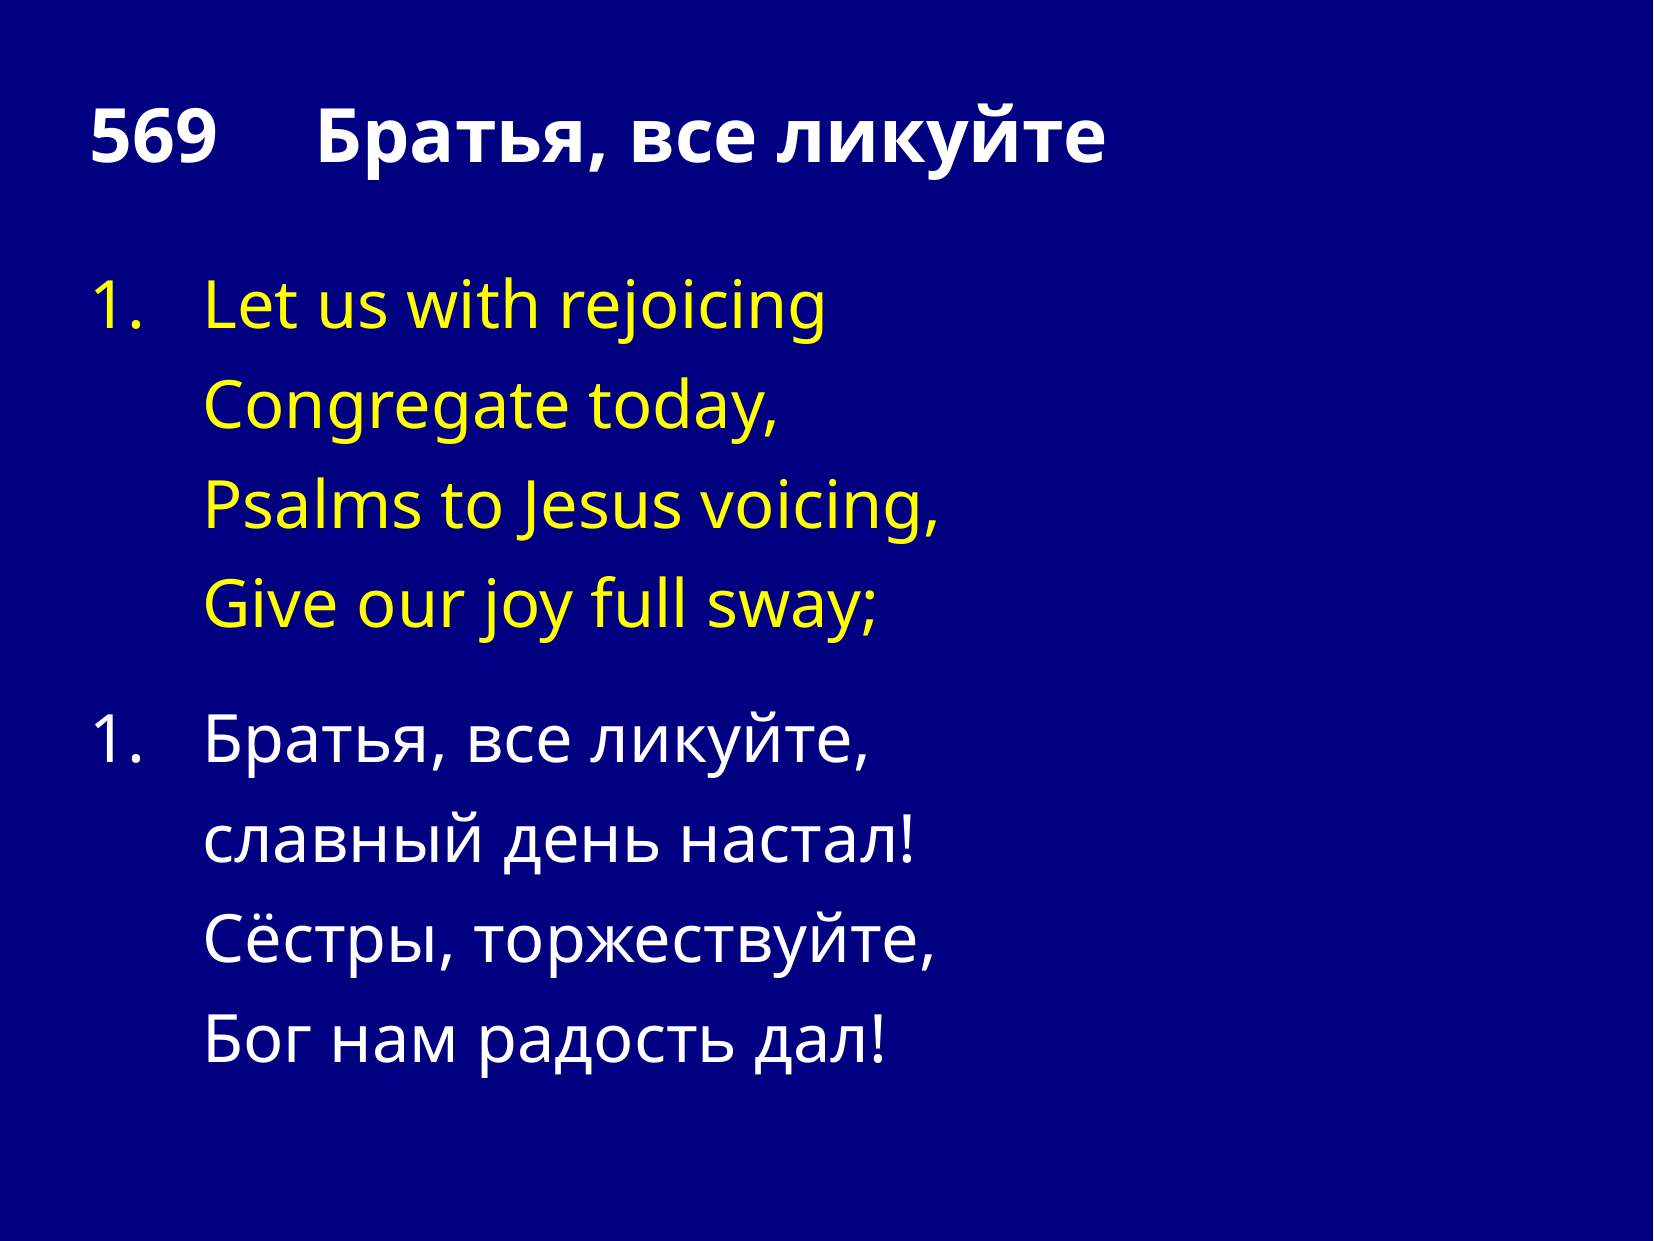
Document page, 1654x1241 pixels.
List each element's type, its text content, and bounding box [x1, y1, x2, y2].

text_box 1. Братья, все ликуйте, славный день настал! Сёстры, торжествуйте, Бог нам радость дал! [75, 675, 1576, 1163]
text_box 1. Let us with rejoicing Congregate today, Psalms to Jesus voicing, Give our joy full sway; [75, 188, 1576, 638]
text_box 569 Братья, все ликуйте [75, 75, 1576, 188]
